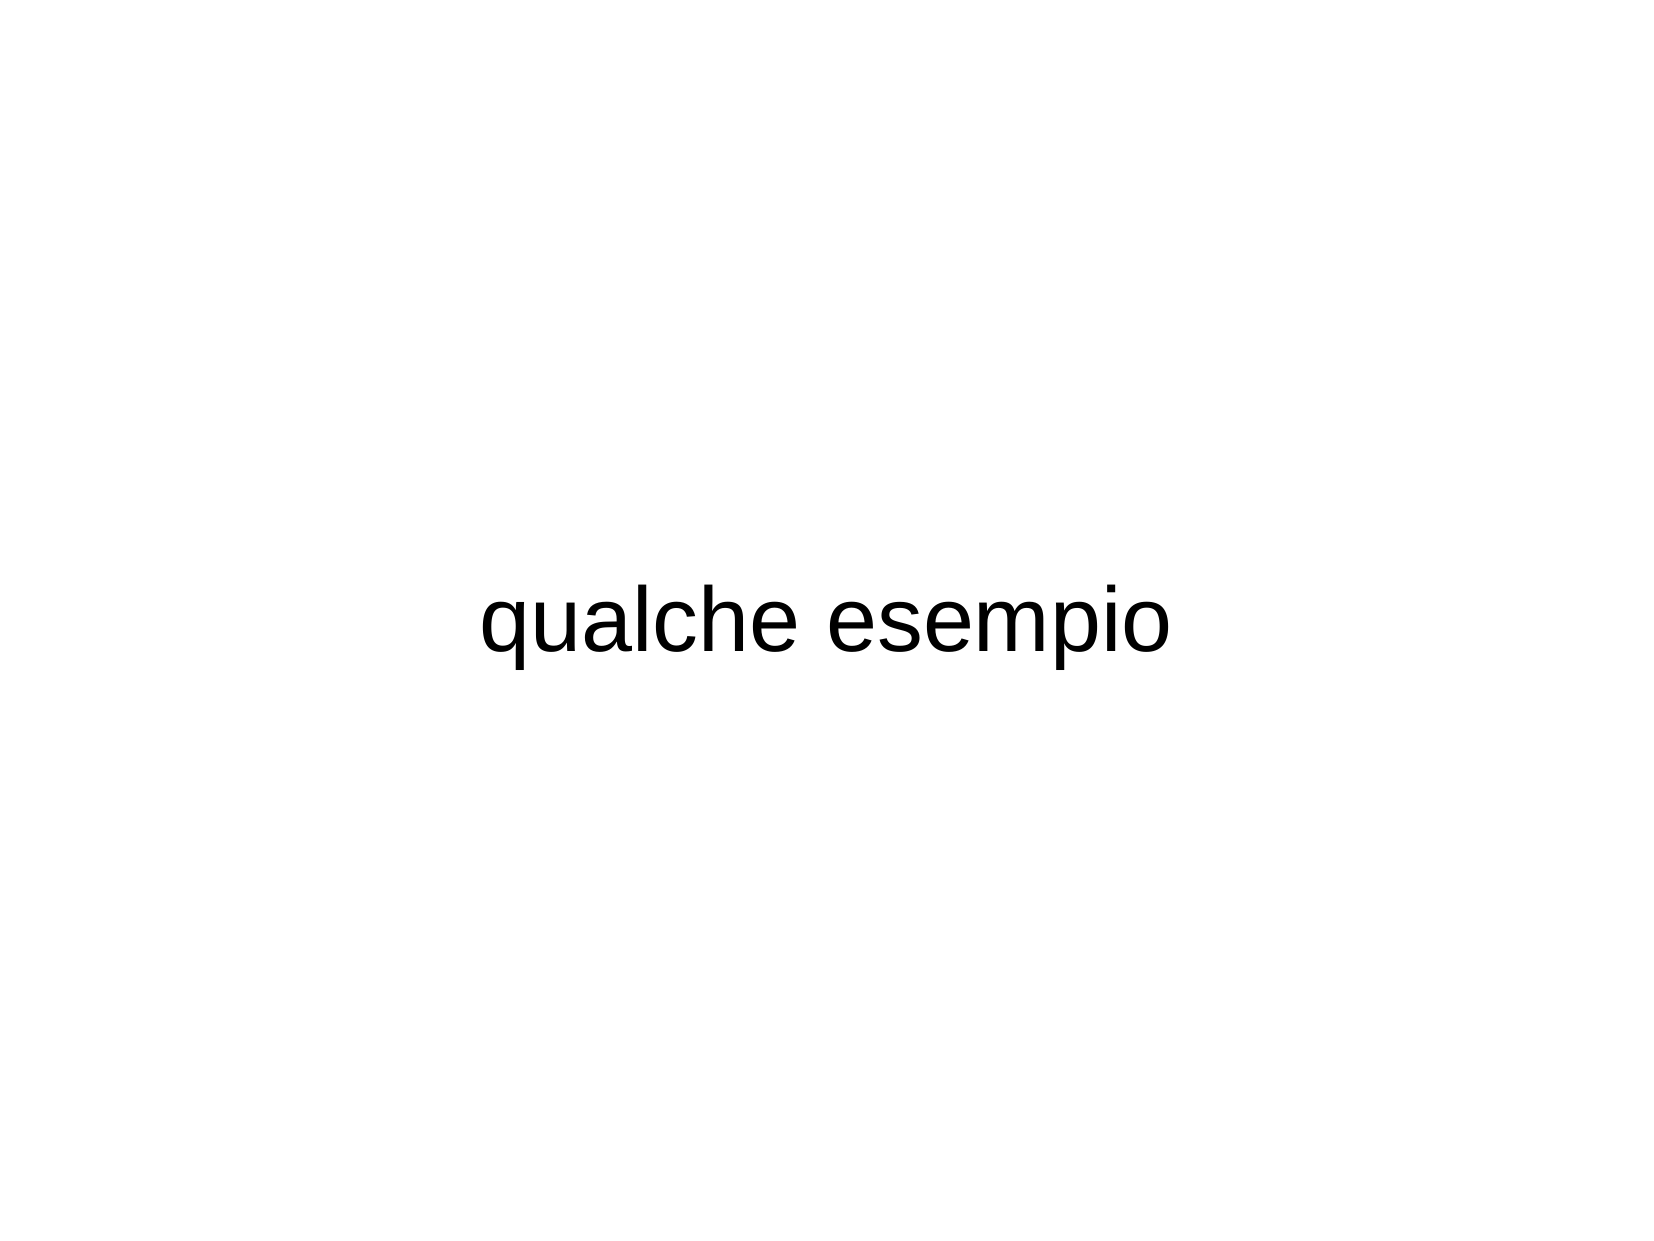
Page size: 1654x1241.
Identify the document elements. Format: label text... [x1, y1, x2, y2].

title qualche esempio [82, 516, 1571, 724]
